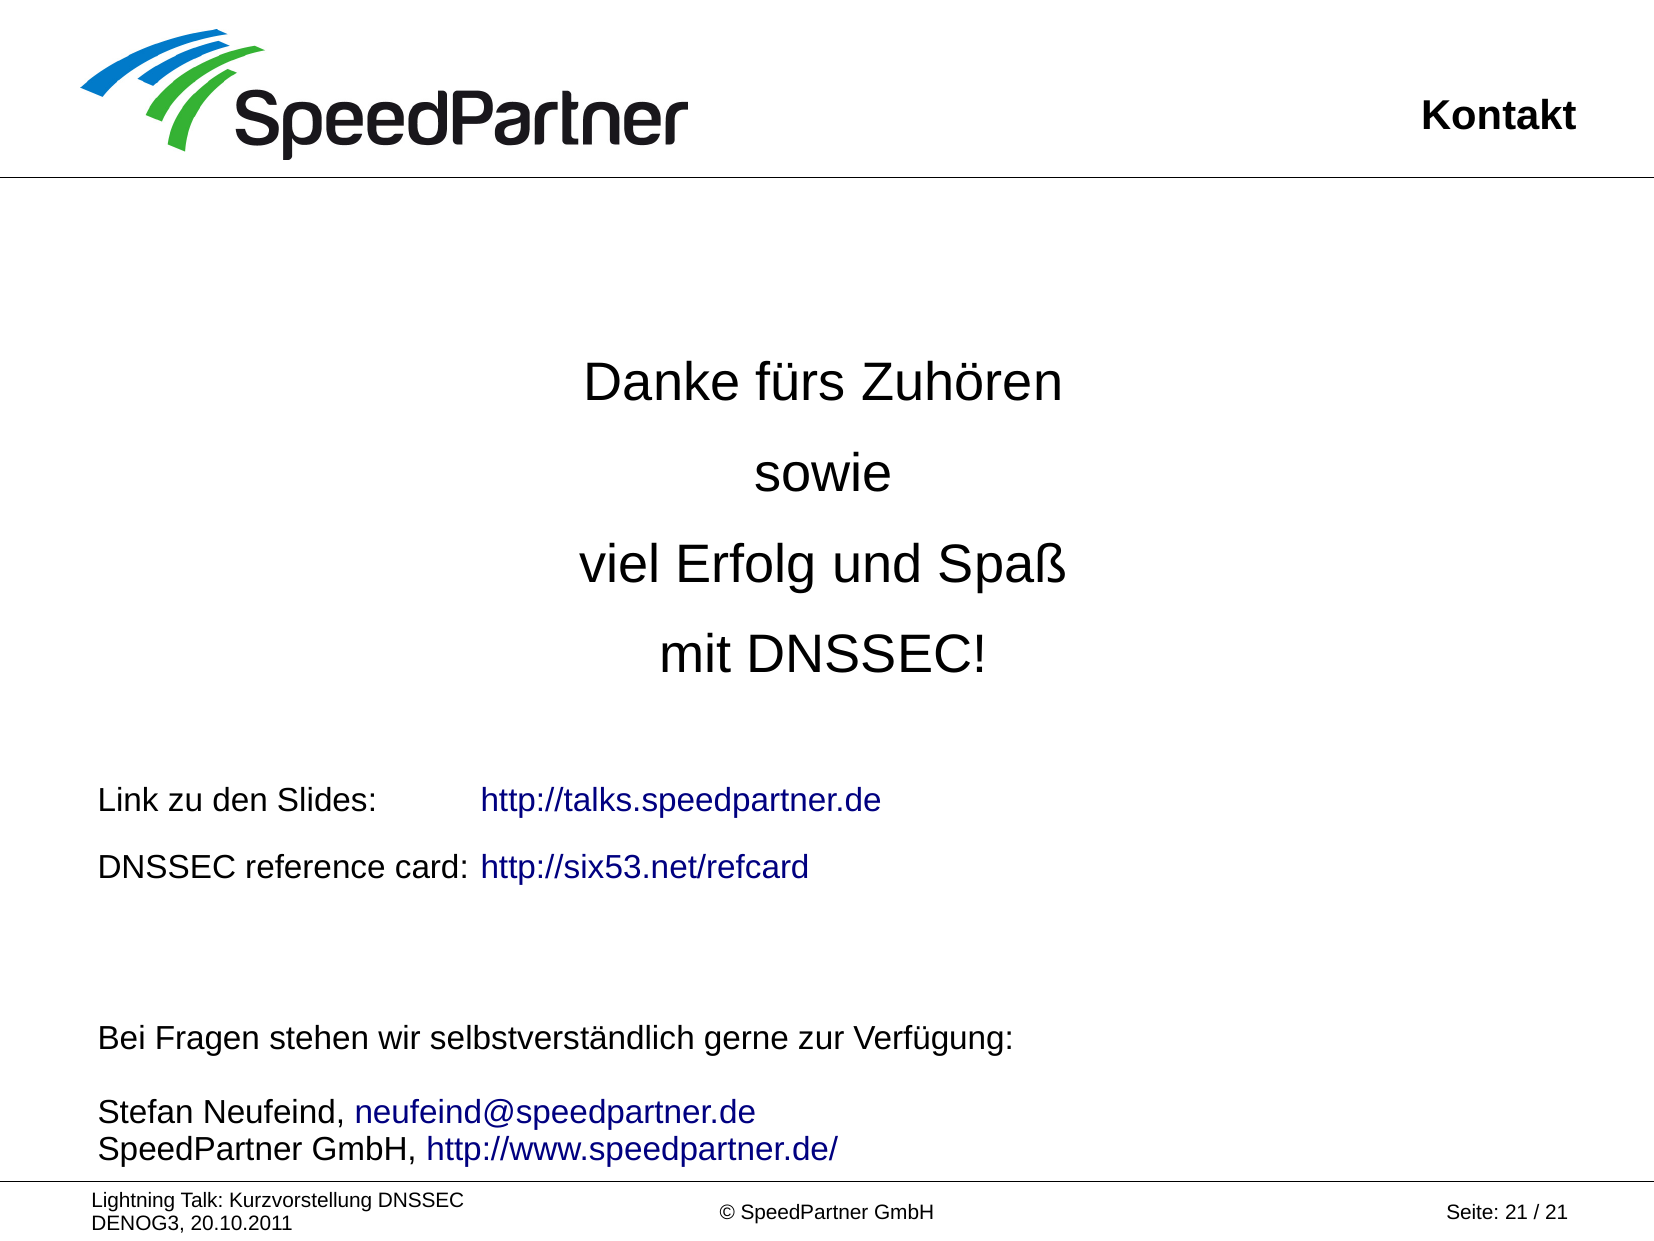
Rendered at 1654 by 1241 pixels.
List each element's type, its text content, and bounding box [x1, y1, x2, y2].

text_box Danke fürs Zuhören sowie viel Erfolg und Spaß mit DNSSEC! Link zu den Slides: http://talks.speedpartner.de DNSSEC reference card: http://six53.net/refcard Bei Fragen stehen wir selbstverständlich gerne zur Verfügung: Stefan Neufeind, neufeind@speedpartner.de SpeedPartner GmbH, http://www.speedpartner.de/ [82, 253, 1565, 1175]
title Kontakt [602, 70, 1577, 160]
picture [80, 29, 688, 160]
